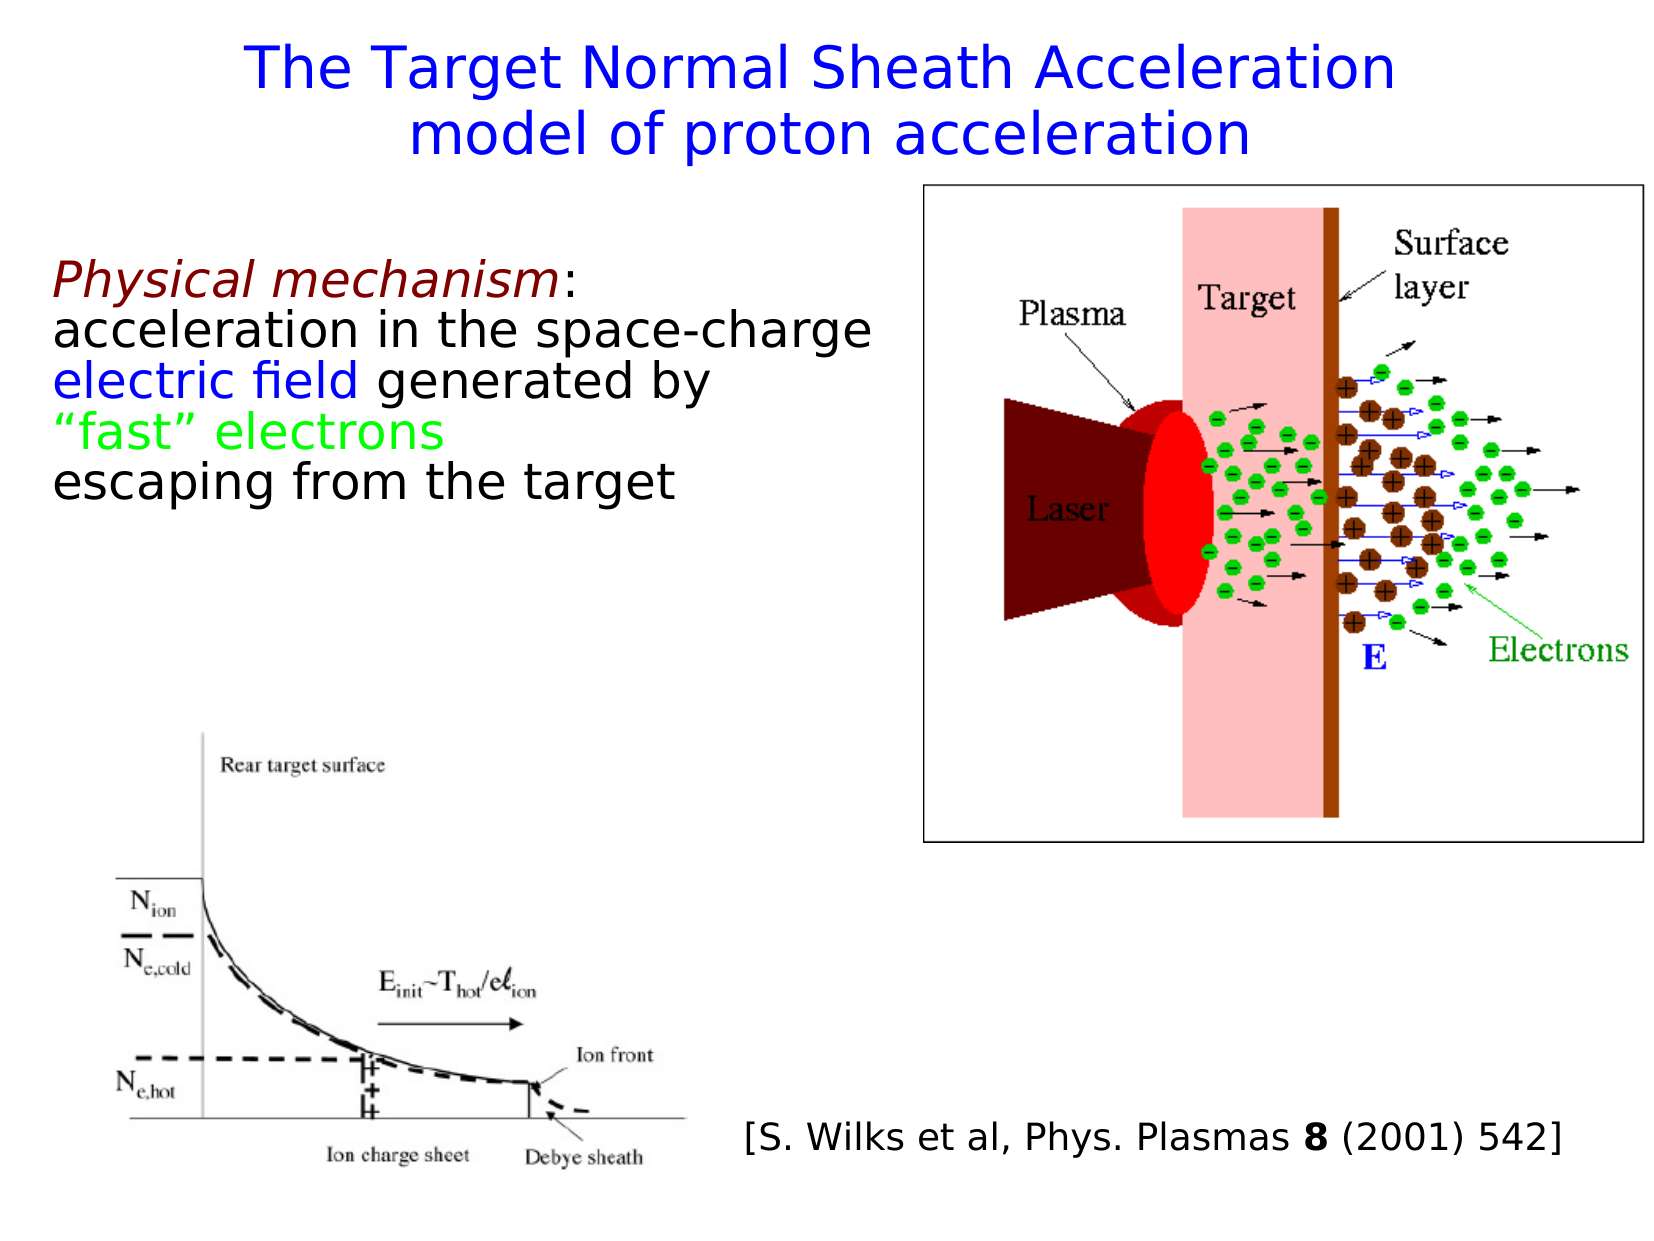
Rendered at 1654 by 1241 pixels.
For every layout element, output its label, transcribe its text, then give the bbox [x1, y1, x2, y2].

text_box [S. Wilks et al, Phys. Plasmas 8 (2001) 542] [728, 1112, 1580, 1172]
picture [923, 183, 1646, 843]
text_box Physical mechanism: acceleration in the space-charge electric field generated by “fast” electrons escaping from the target [37, 249, 887, 576]
picture [78, 715, 696, 1179]
